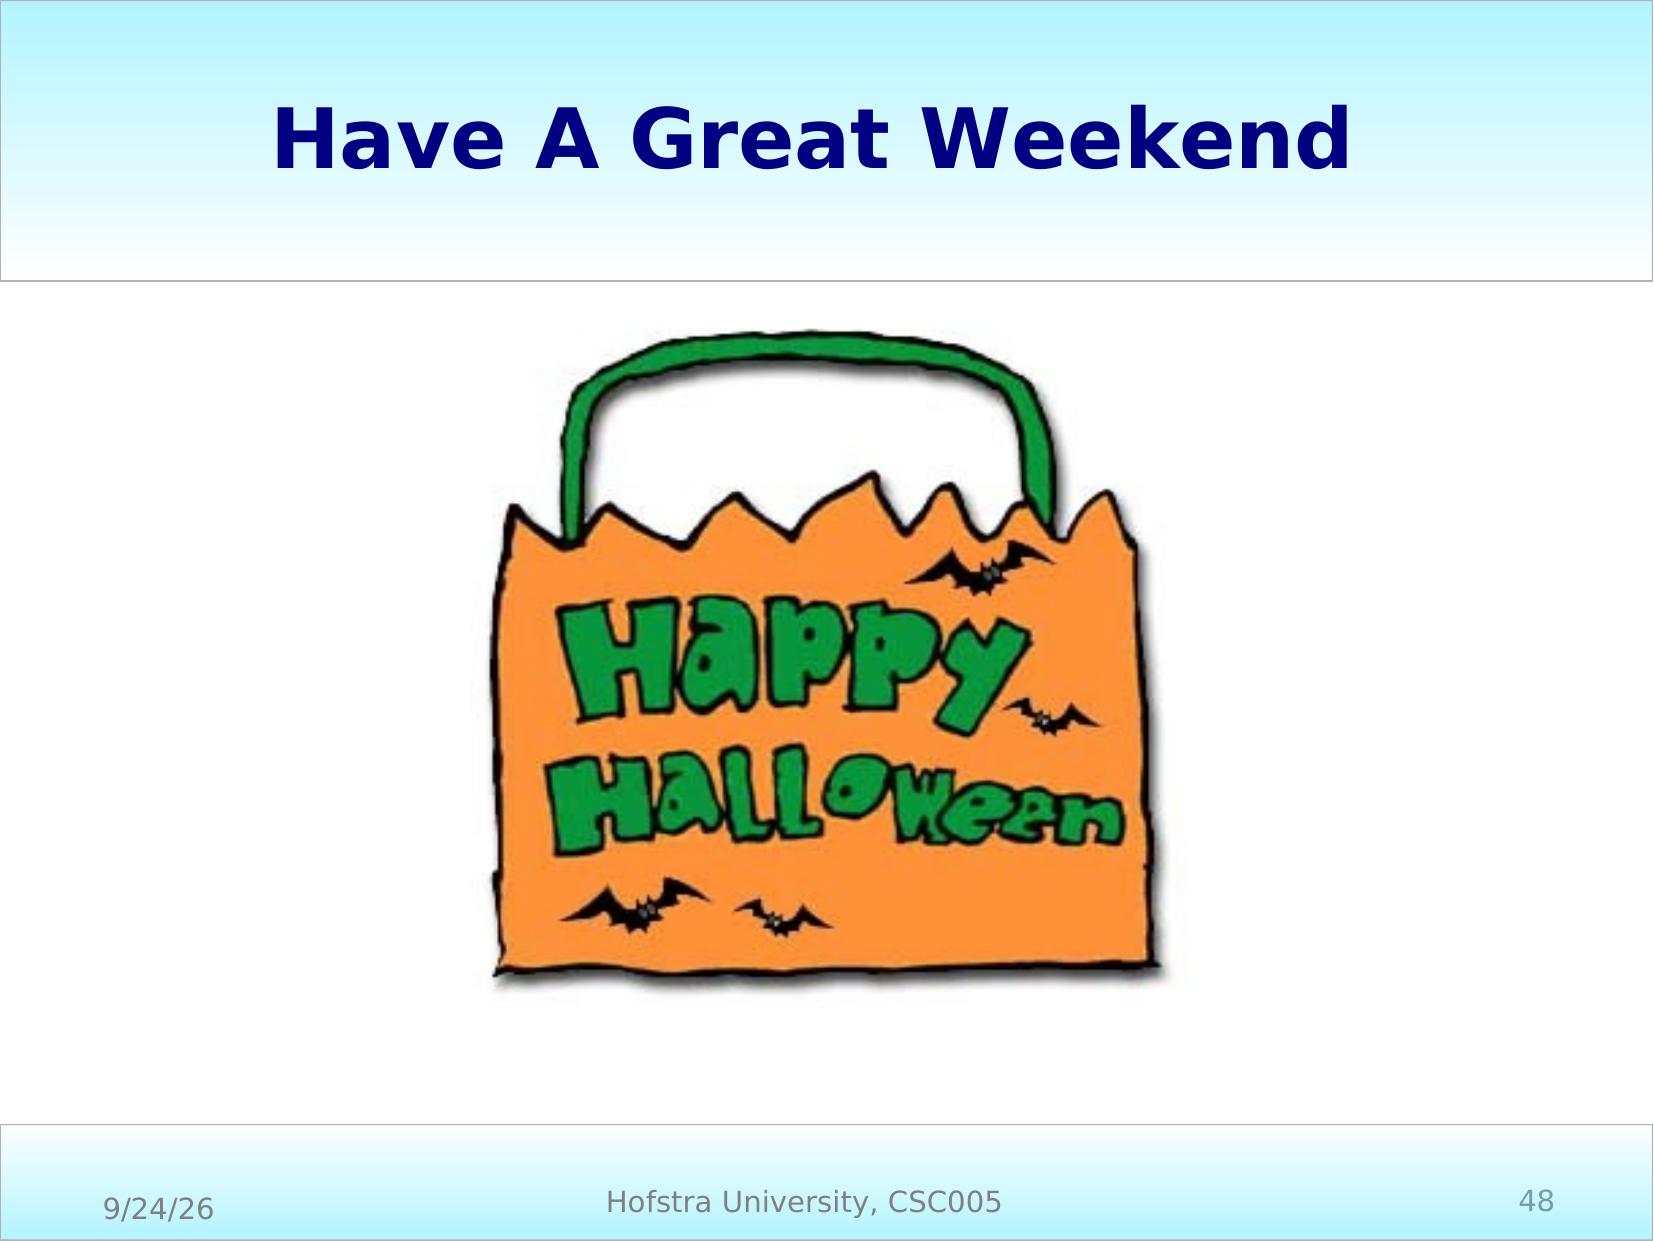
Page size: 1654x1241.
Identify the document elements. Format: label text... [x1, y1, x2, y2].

picture [450, 291, 1201, 1019]
title Have A Great Weekend [78, 10, 1576, 270]
